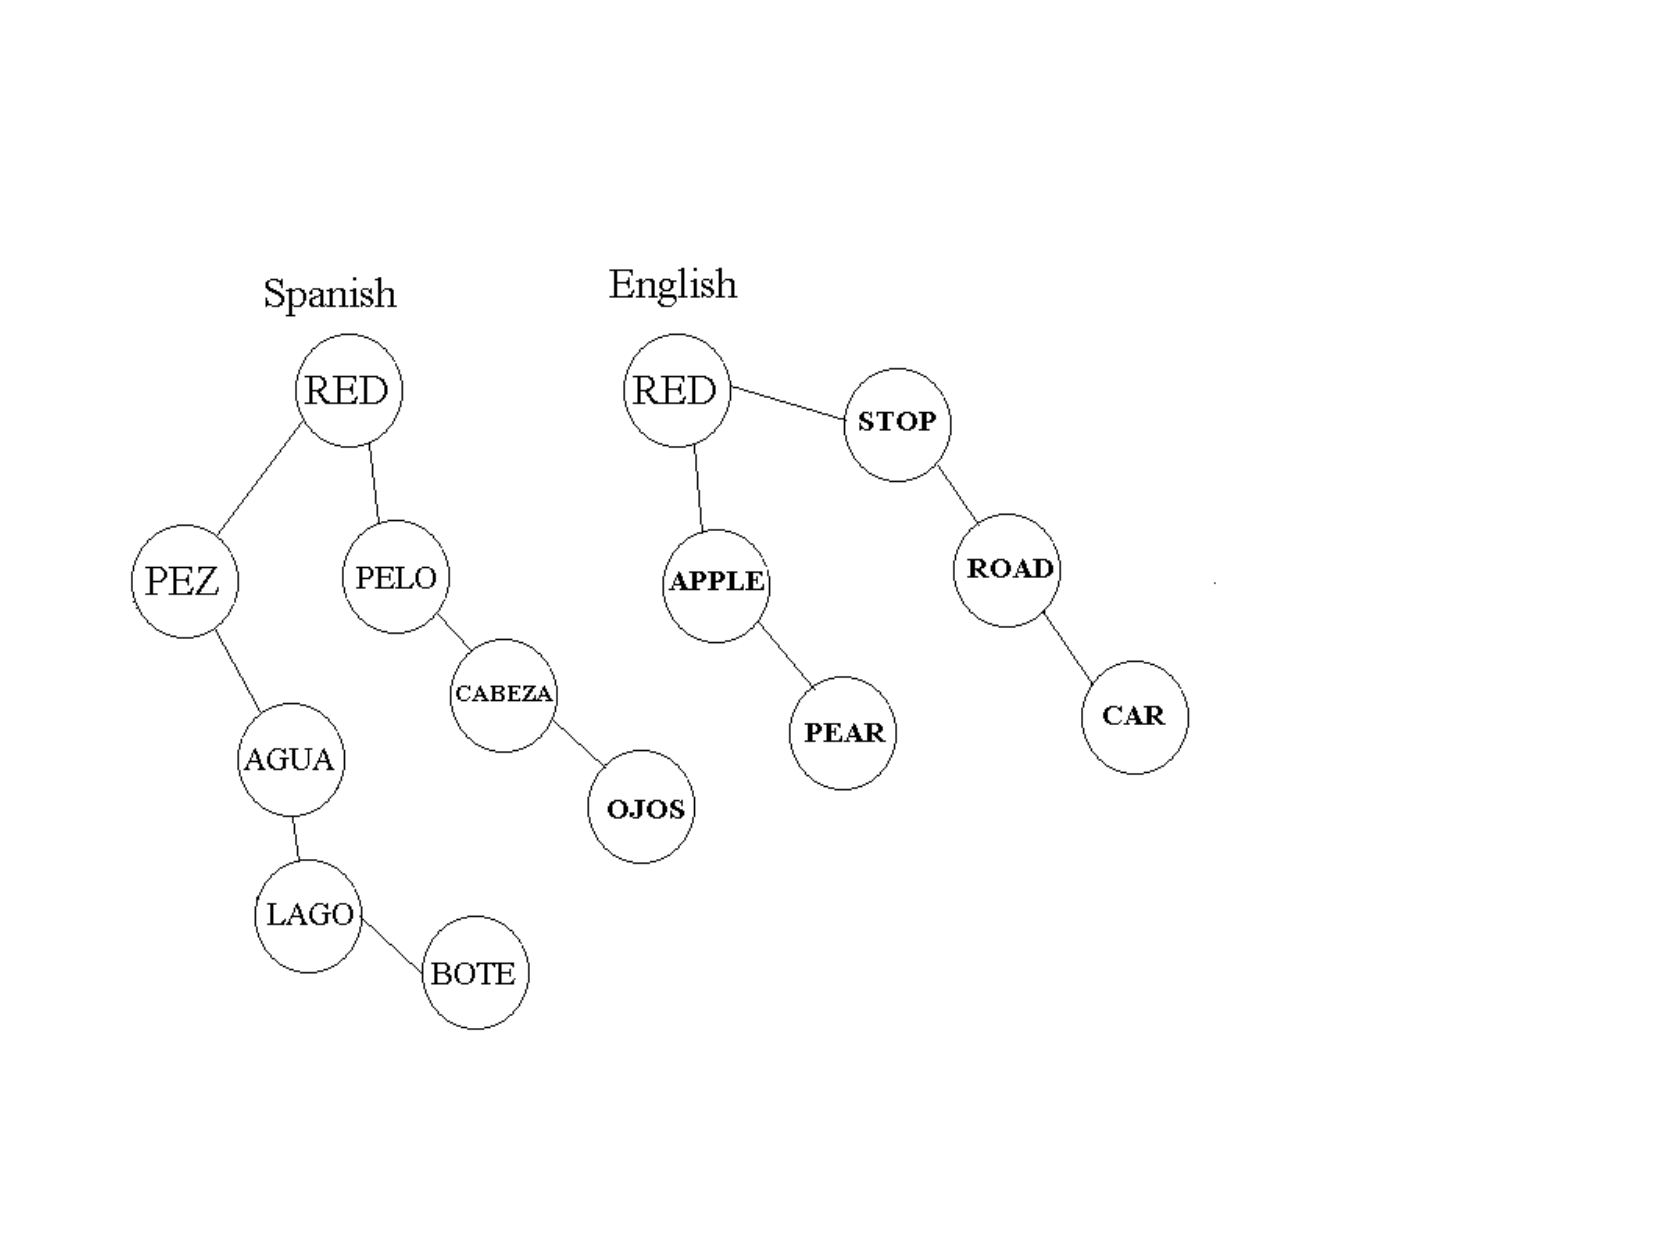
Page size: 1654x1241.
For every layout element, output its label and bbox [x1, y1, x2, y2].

picture [108, 168, 1566, 1088]
